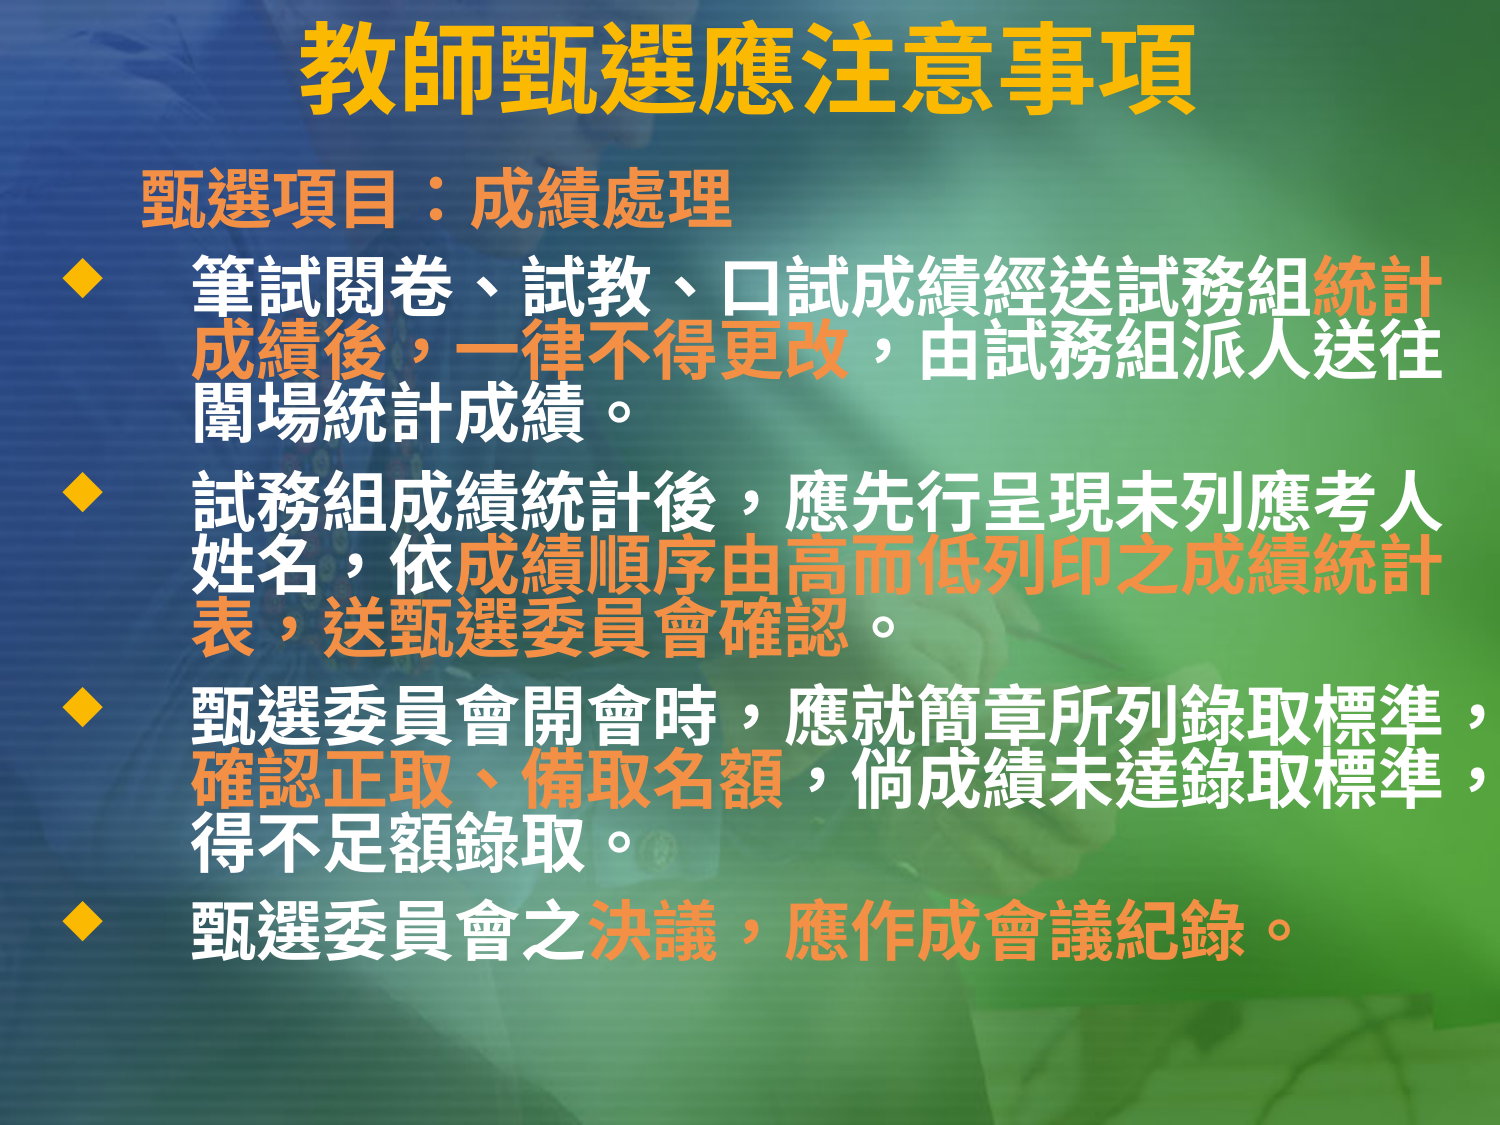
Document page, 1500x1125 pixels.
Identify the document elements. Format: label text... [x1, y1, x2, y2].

picture [0, 0, 1500, 1125]
title 教師甄選應注意事項 [257, 12, 1240, 136]
list 甄選項目：成績處理 筆試閱卷、試教、口試成績經送試務組統計成績後，一律不得更改，由試務組派人送往闈場統計成績。 試務組成績統計後，應先行呈現未列應考人姓名，依成績順序由高而低列印之成績統計表，送甄選委員會確認。 甄選委員會開會時，應就簡章所列錄取標準，確認正取、備取名額，倘成績未達錄取標準，得不足額錄取。 甄選委員會之決議，應作成會議紀錄。 [43, 165, 1464, 984]
